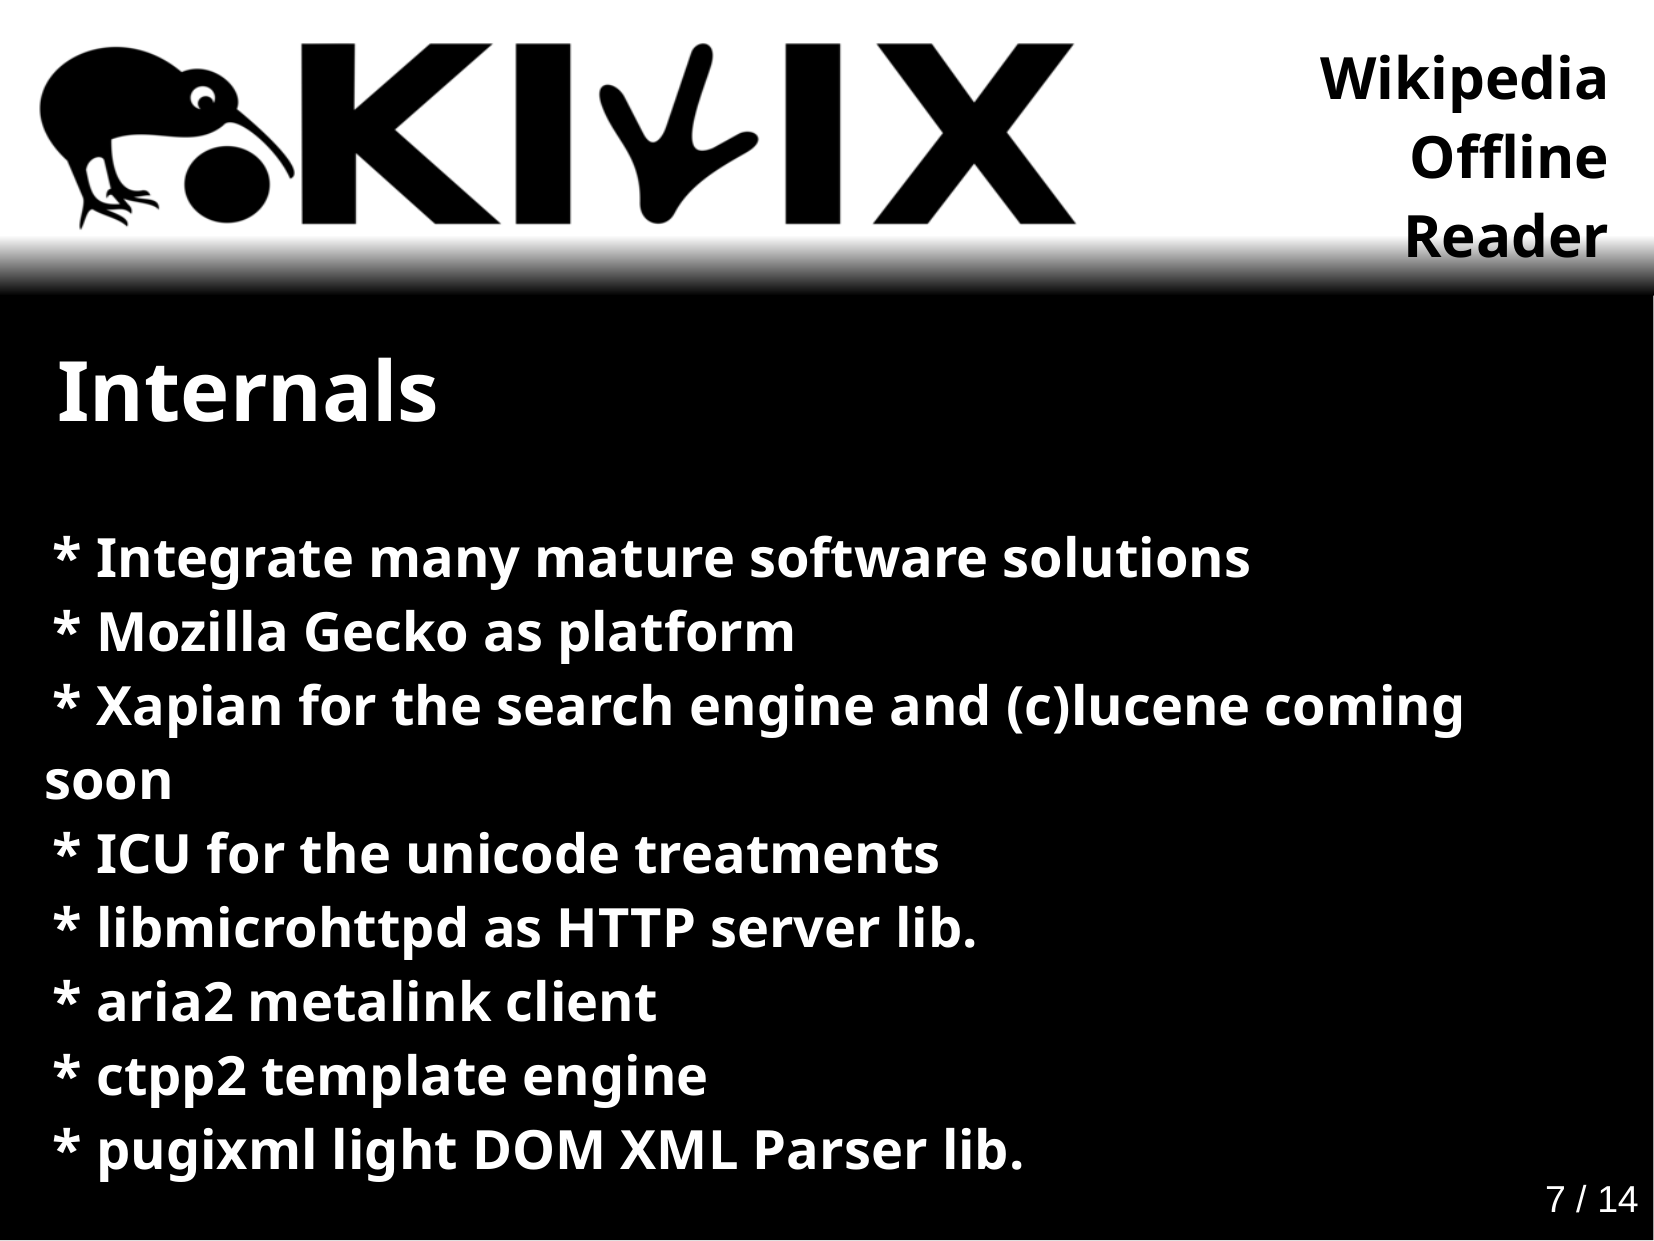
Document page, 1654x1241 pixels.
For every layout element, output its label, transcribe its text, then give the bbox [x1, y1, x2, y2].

picture [29, 29, 1093, 236]
text_box Internals * Integrate many mature software solutions * Mozilla Gecko as platform * Xapian for the search engine and (c)lucene coming soon * ICU for the unicode treatments * libmicrohttpd as HTTP server lib. * aria2 metalink client * ctpp2 template engine * pugixml light DOM XML Parser lib. [29, 324, 1625, 1152]
text_box [0, 236, 1654, 1241]
text_box <number> / 14 [1505, 1170, 1654, 1241]
text_box Wikipedia Offline Reader [1210, 29, 1625, 248]
